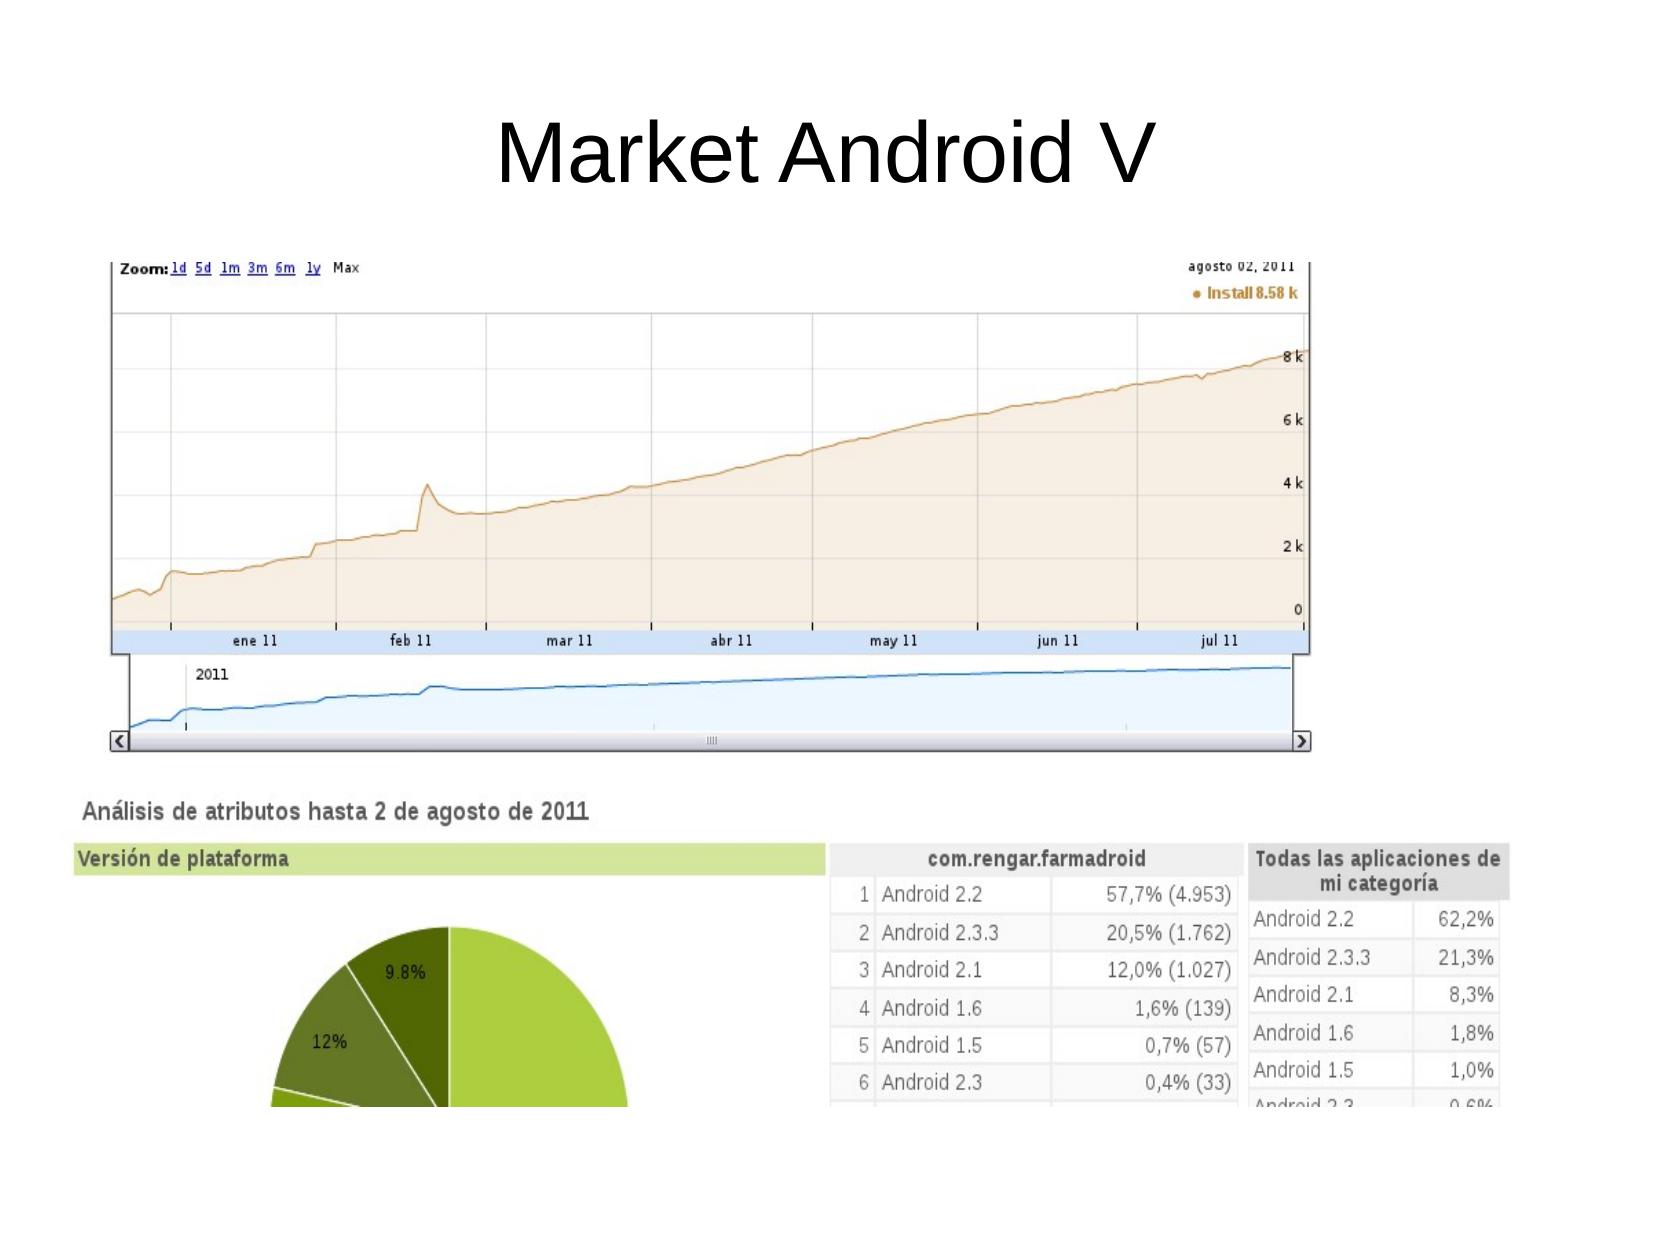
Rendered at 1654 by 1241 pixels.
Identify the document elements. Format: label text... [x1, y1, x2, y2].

picture [59, 262, 1536, 1107]
title Market Android V [82, 49, 1571, 257]
